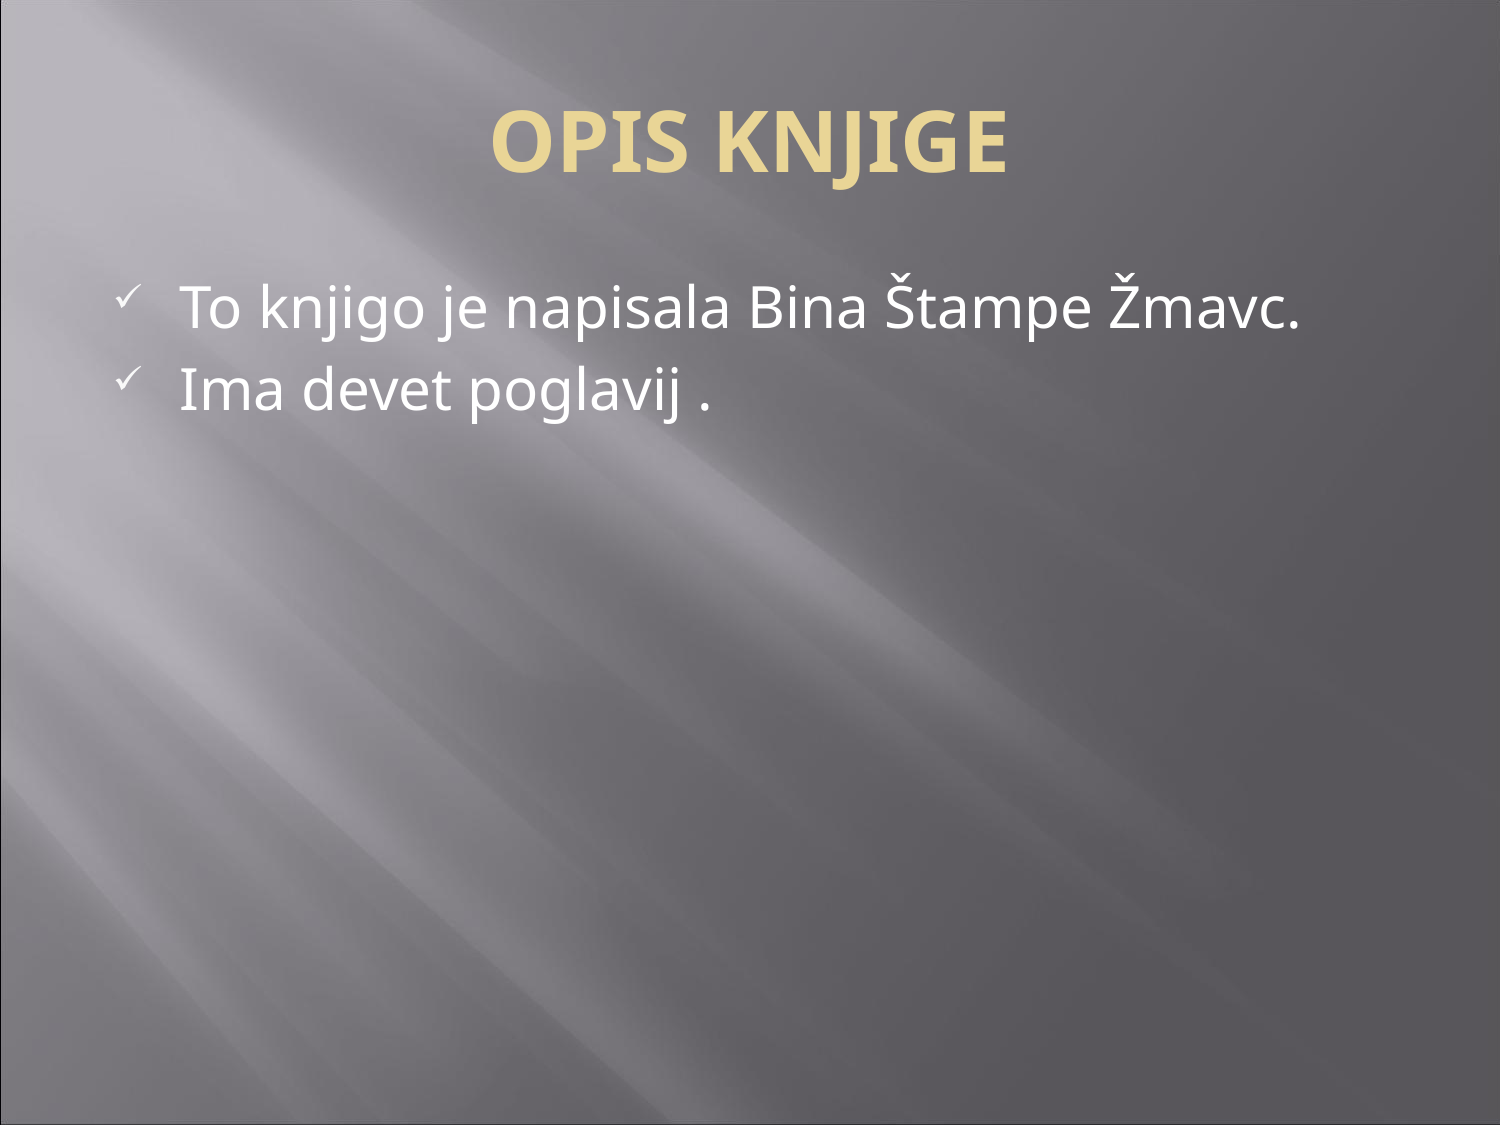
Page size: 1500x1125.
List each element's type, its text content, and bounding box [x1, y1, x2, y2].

picture [0, 0, 1500, 1125]
list To knjigo je napisala Bina Štampe Žmavc. Ima devet poglavij . [75, 262, 1425, 1035]
title OPIS KNJIGE [75, 45, 1425, 233]
